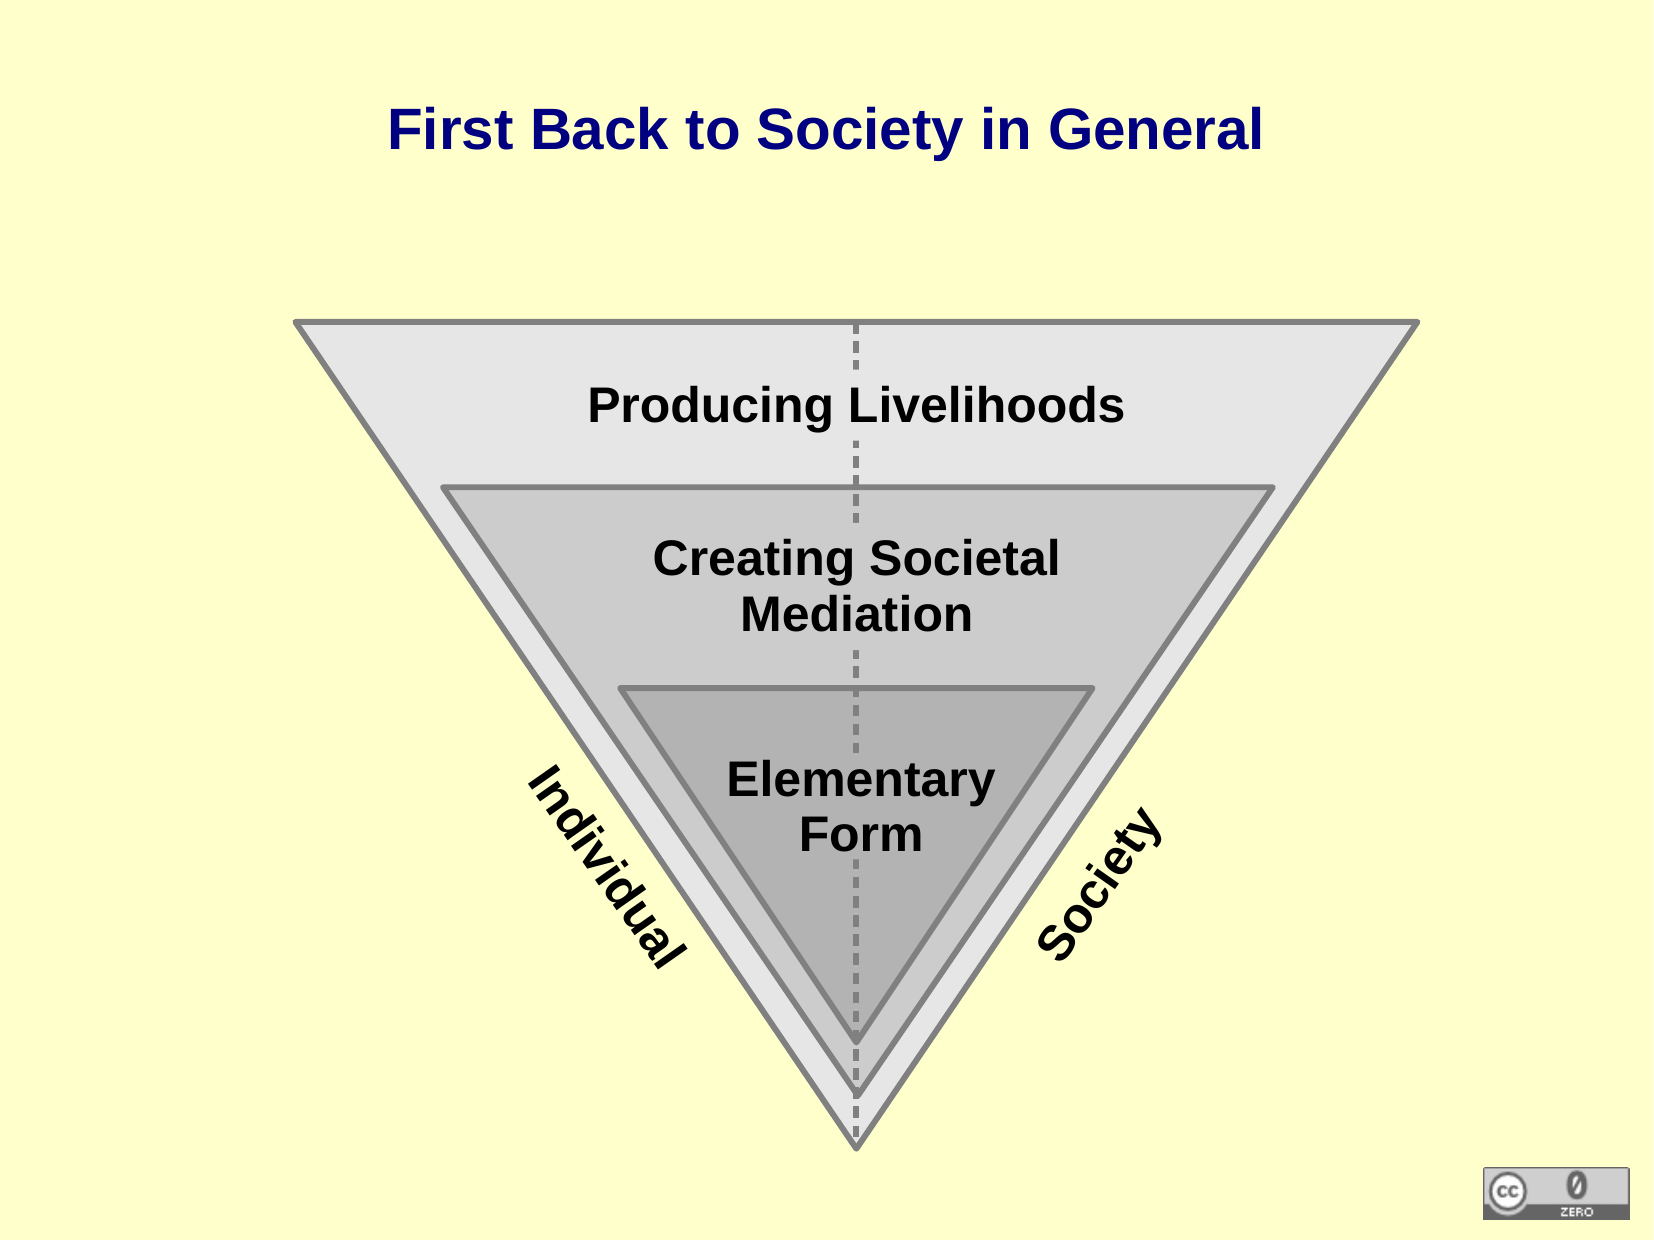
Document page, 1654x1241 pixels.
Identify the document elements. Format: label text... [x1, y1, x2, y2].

text_box Individual [503, 739, 713, 996]
text_box Society [1009, 778, 1188, 990]
text_box Elementary Form [726, 750, 997, 864]
text_box Producing Livelihoods [572, 369, 1141, 441]
text_box Creating Societal Mediation [637, 522, 1076, 651]
picture [1483, 1167, 1630, 1220]
text_box [295, 321, 1418, 1145]
title First Back to Society in General [82, 56, 1571, 203]
